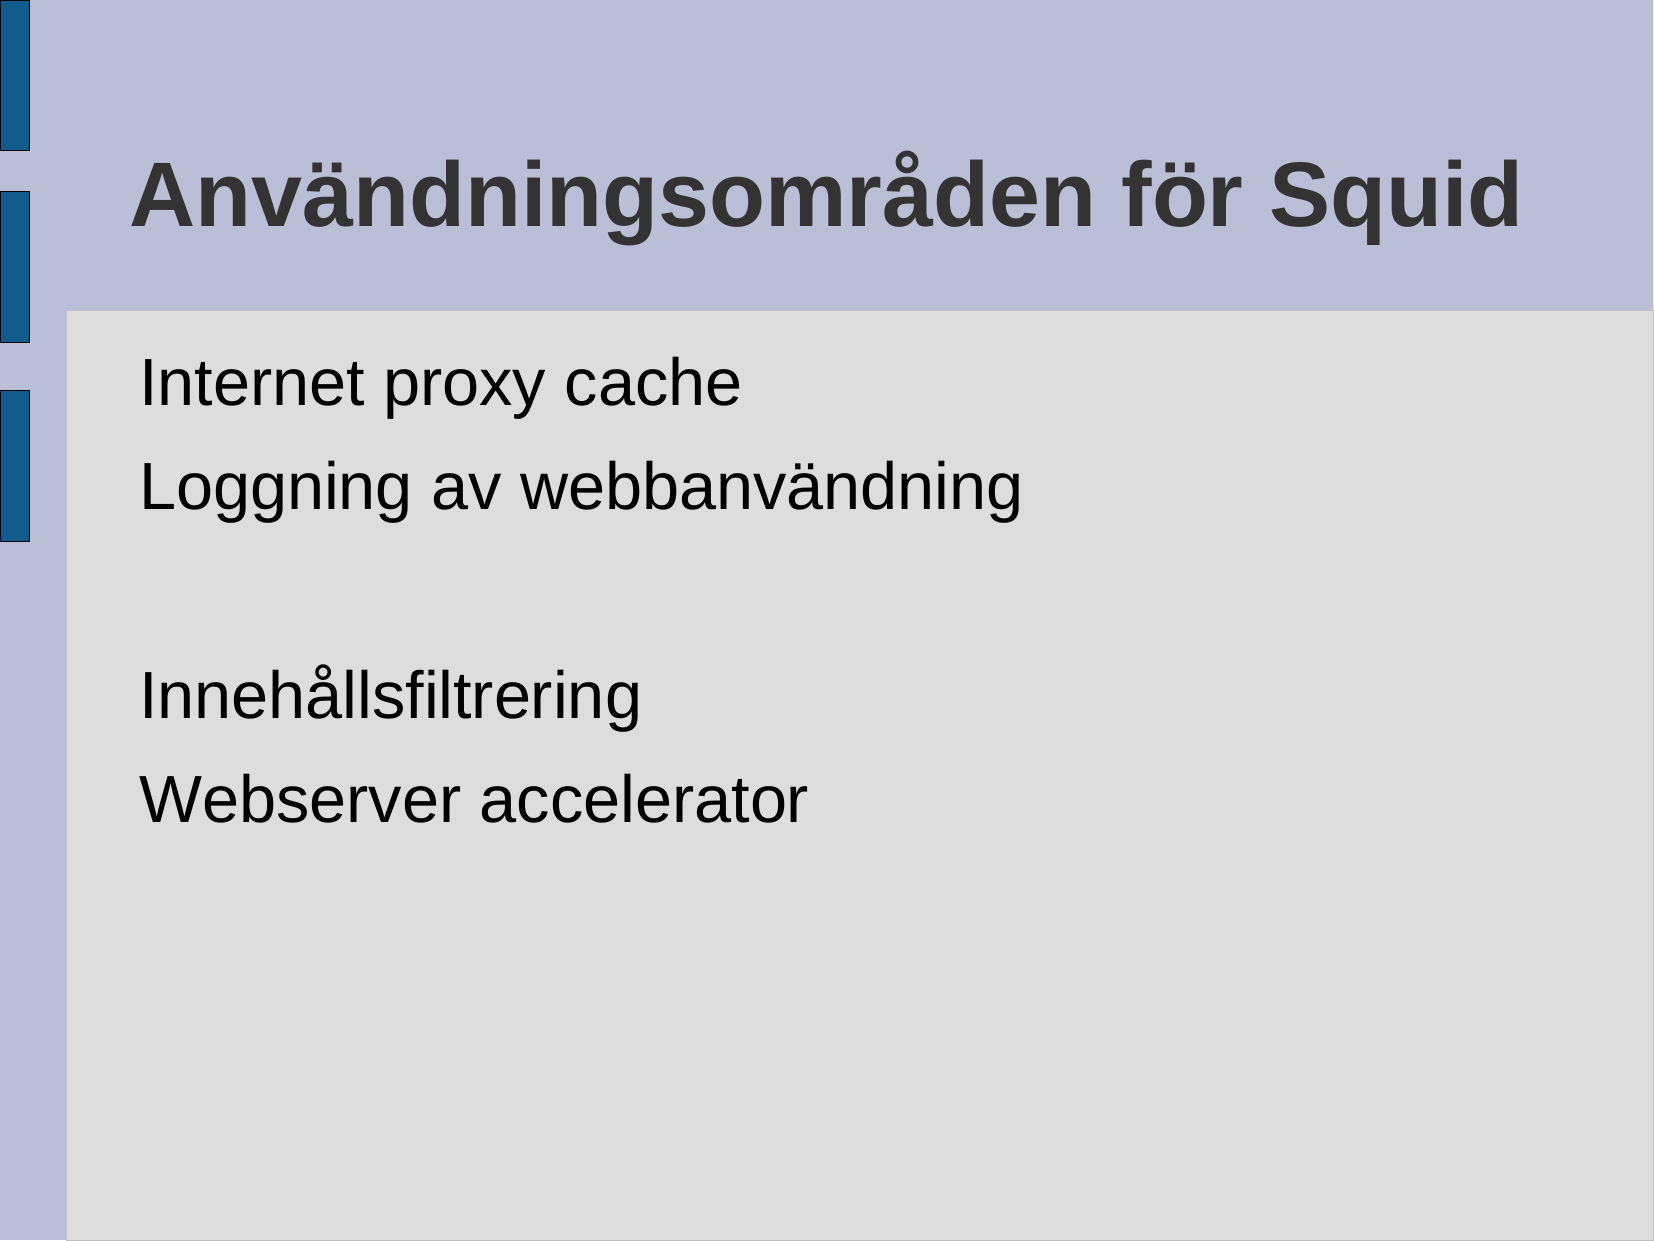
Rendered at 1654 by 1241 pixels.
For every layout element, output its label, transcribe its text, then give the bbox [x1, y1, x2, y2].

list Internet proxy cache Loggning av webbanvändning Innehållsfiltrering Webserver accelerator [121, 344, 1534, 1112]
title Användningsområden för Squid [121, 98, 1534, 291]
